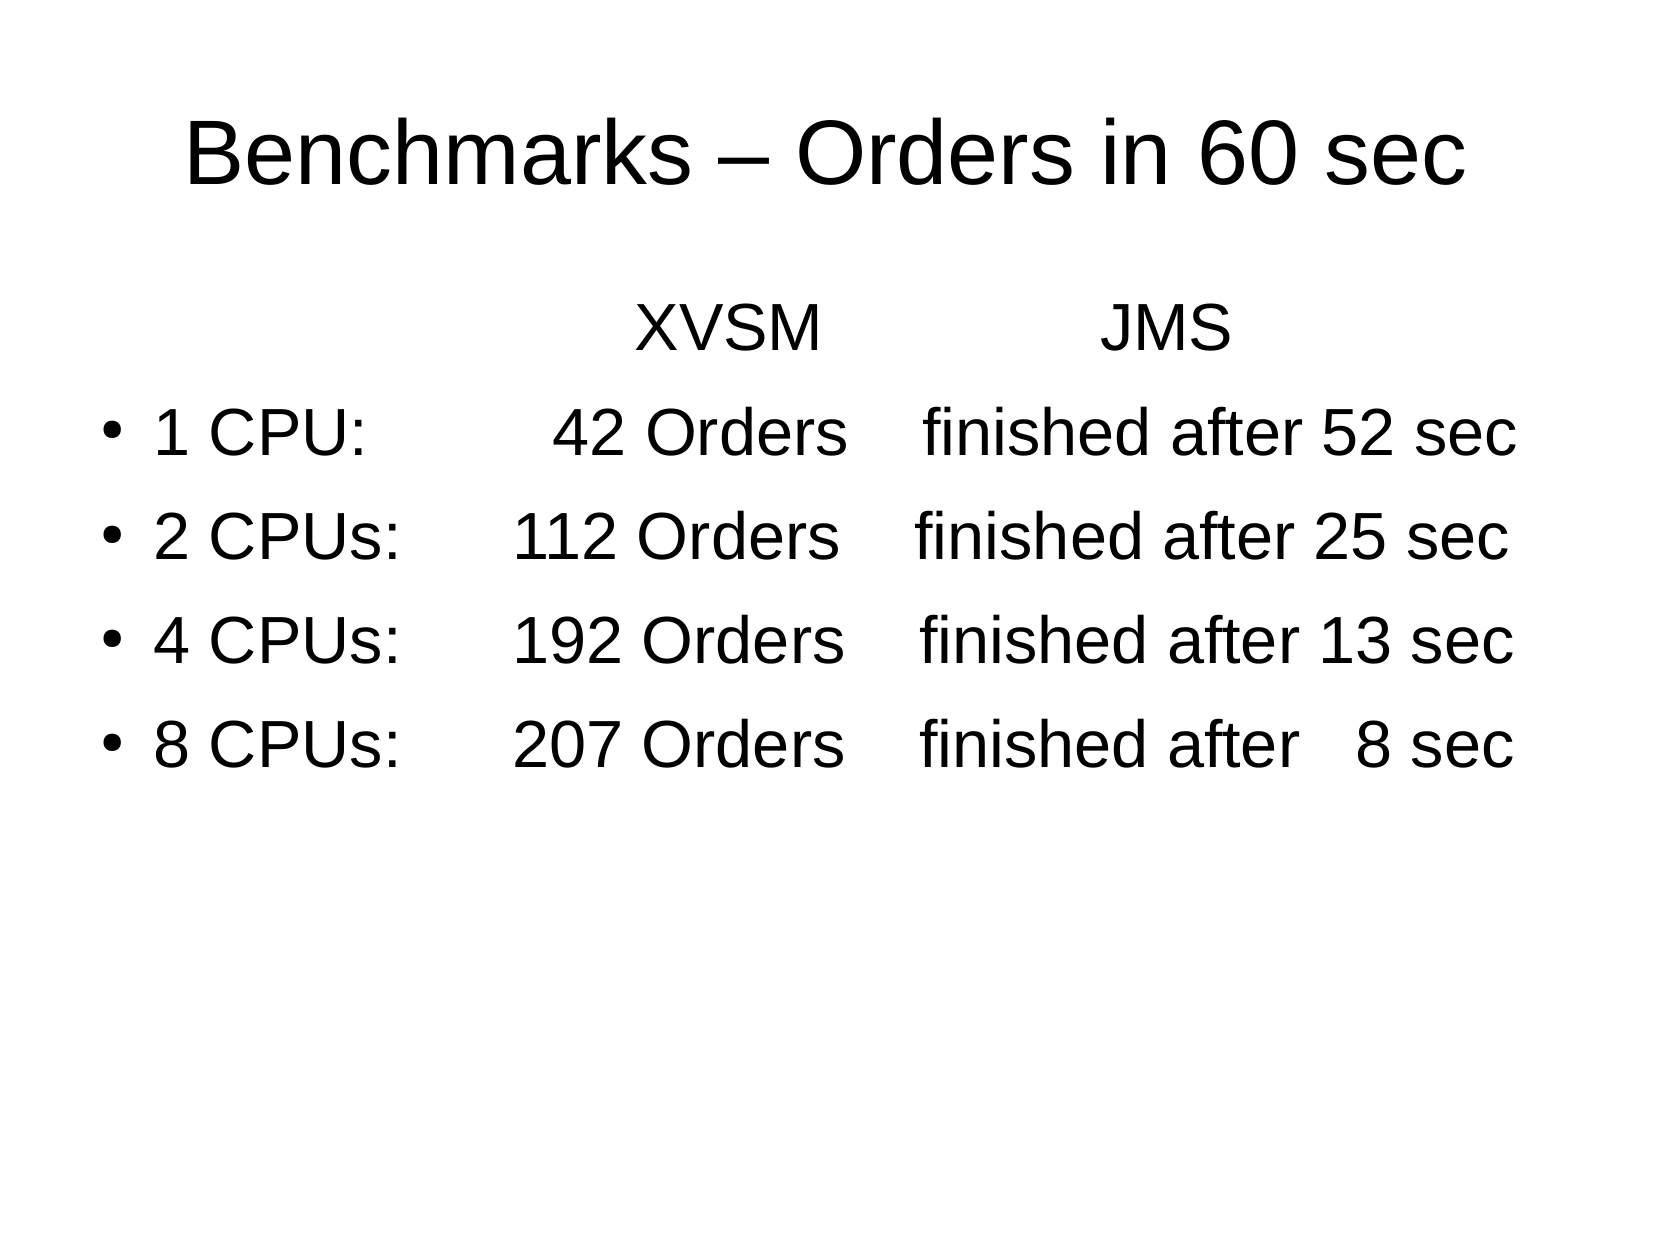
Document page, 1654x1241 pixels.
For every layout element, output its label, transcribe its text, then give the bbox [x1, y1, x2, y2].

title Benchmarks – Orders in 60 sec [82, 49, 1571, 257]
list XVSM JMS 1 CPU: 42 Orders finished after 52 sec 2 CPUs: 112 Orders finished after 25 sec 4 CPUs: 192 Orders finished after 13 sec 8 CPUs: 207 Orders finished after 8 sec [82, 290, 1538, 1010]
